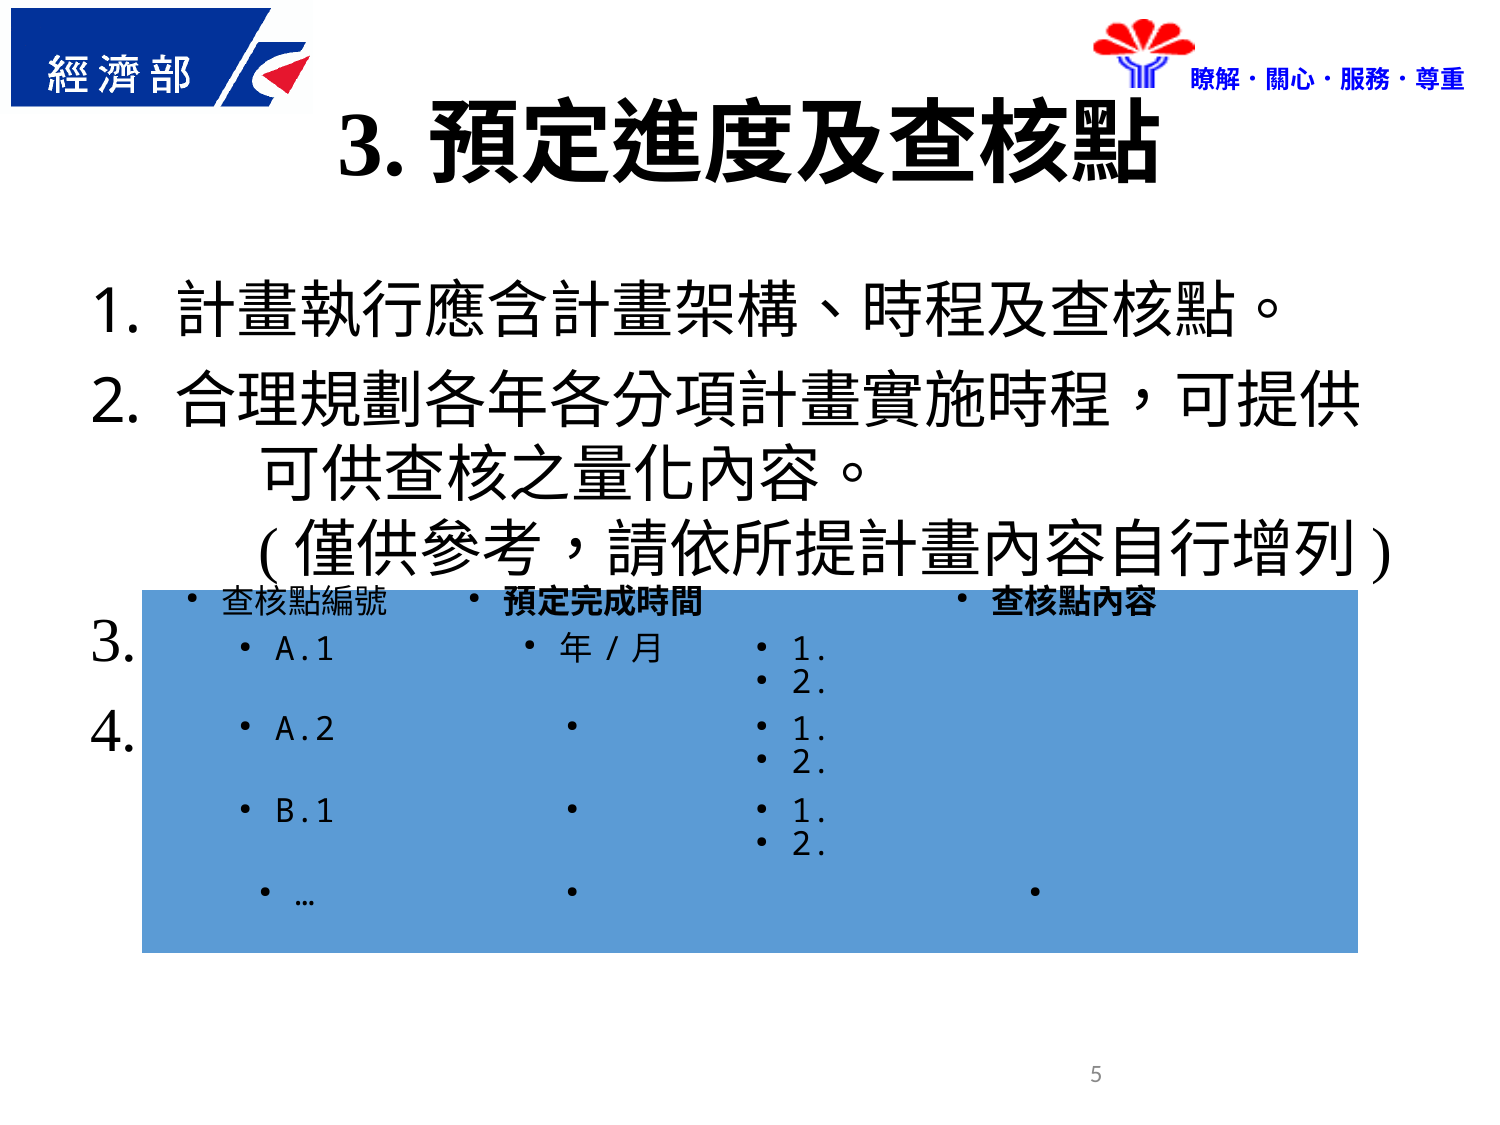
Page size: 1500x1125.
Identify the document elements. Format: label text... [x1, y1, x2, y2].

table_cell B.1 [280, 811, 289, 819]
table_cell 年/月 [640, 644, 656, 650]
table_header 預定完成時間 [433, 590, 756, 637]
table_cell [433, 716, 756, 799]
table_cell 年/月 [433, 637, 756, 716]
title 3.預定進度及查核點 [75, 45, 1426, 219]
table_cell [433, 882, 756, 953]
table_cell [756, 882, 1358, 953]
table_cell 1. 2. [756, 799, 1358, 882]
table_cell 年/月 [640, 637, 656, 642]
table_cell … [142, 882, 433, 953]
table_cell [433, 799, 756, 882]
table_cell 1. 2. [756, 716, 1358, 799]
table_cell B.1 [142, 799, 433, 882]
table_header 查核點編號 [142, 590, 433, 637]
list 計畫執行應含計畫架構、時程及查核點。 合理規劃各年各分項計畫實施時程，可提供可供查核之量化內容。 (僅供參考，請依所提計畫內容自行增列) [75, 219, 1426, 963]
table_cell 1. 2. [756, 637, 1358, 716]
table_cell A.2 [142, 716, 433, 799]
text_box [1074, 1042, 1426, 1103]
table_header 查核點內容 [756, 590, 1358, 637]
table_cell A.1 [142, 637, 433, 716]
